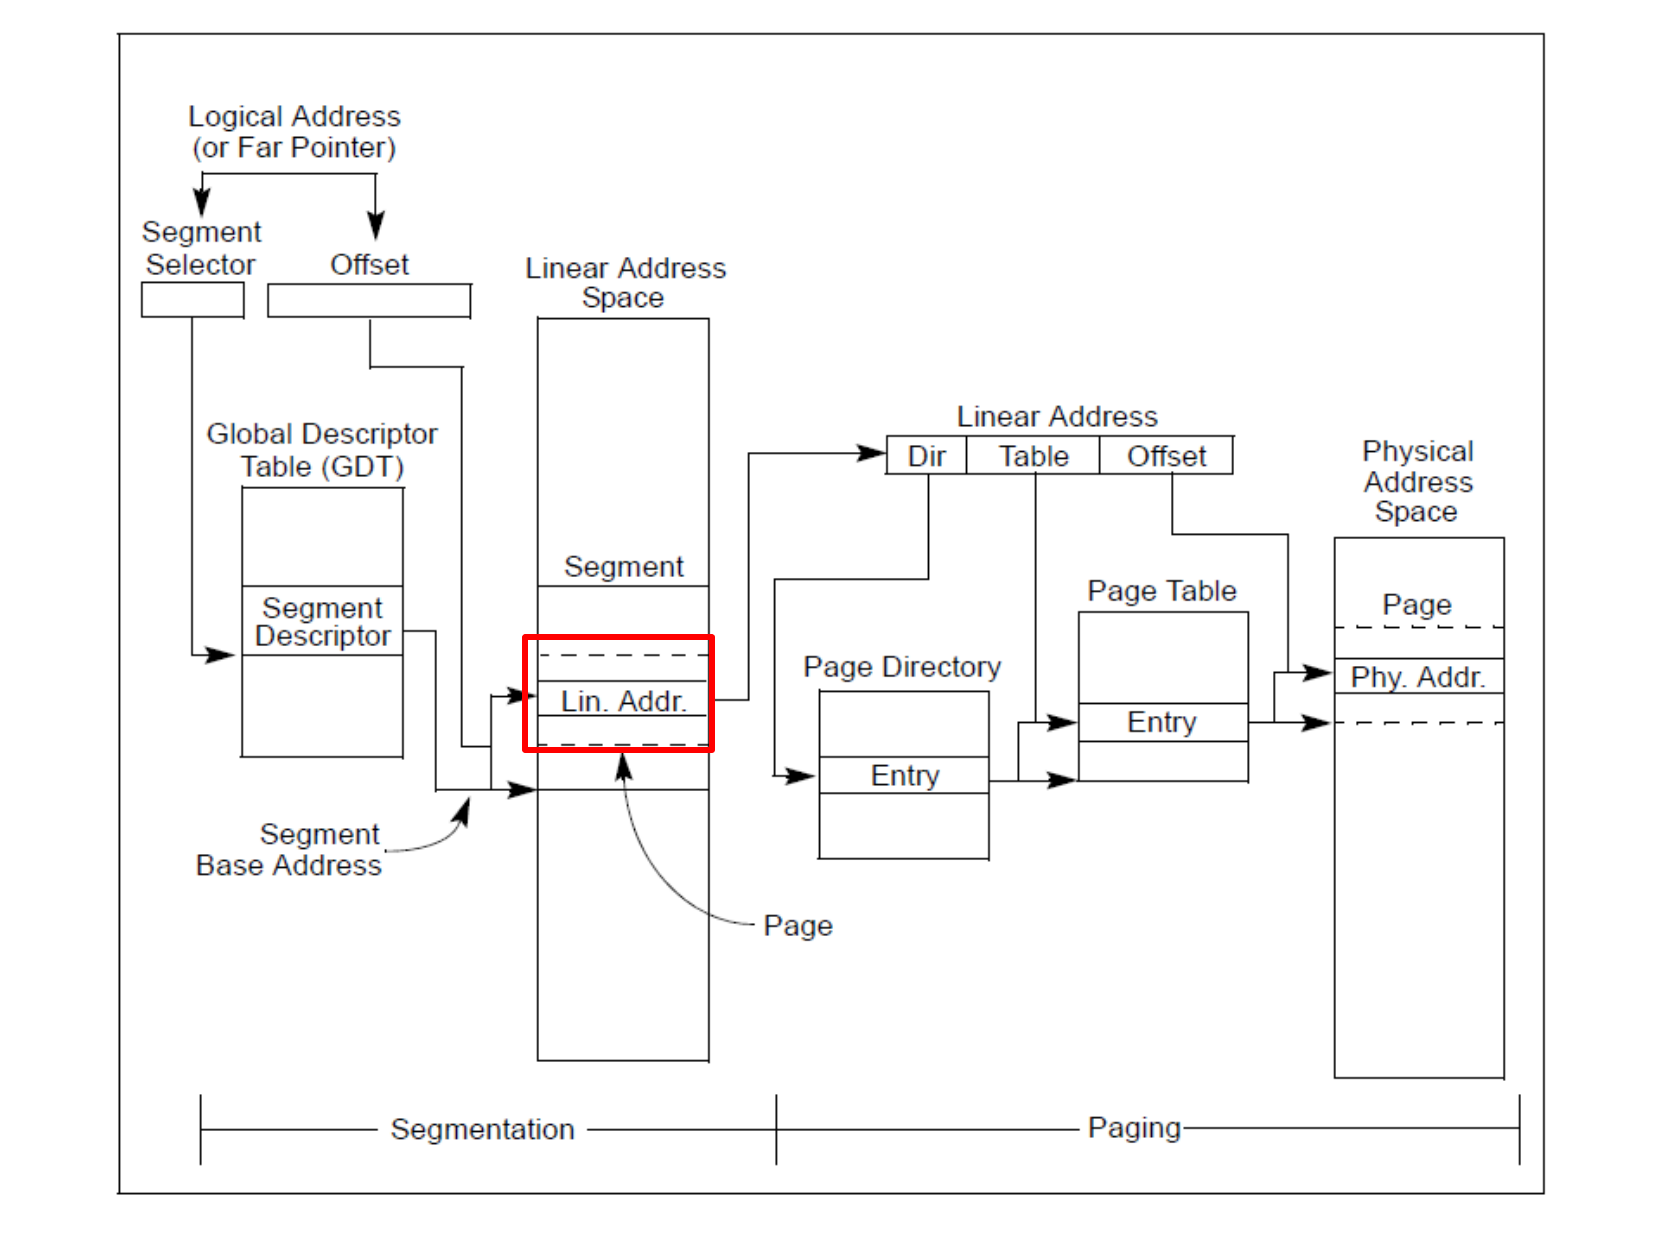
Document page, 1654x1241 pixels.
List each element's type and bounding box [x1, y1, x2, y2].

picture [112, 23, 1559, 1201]
